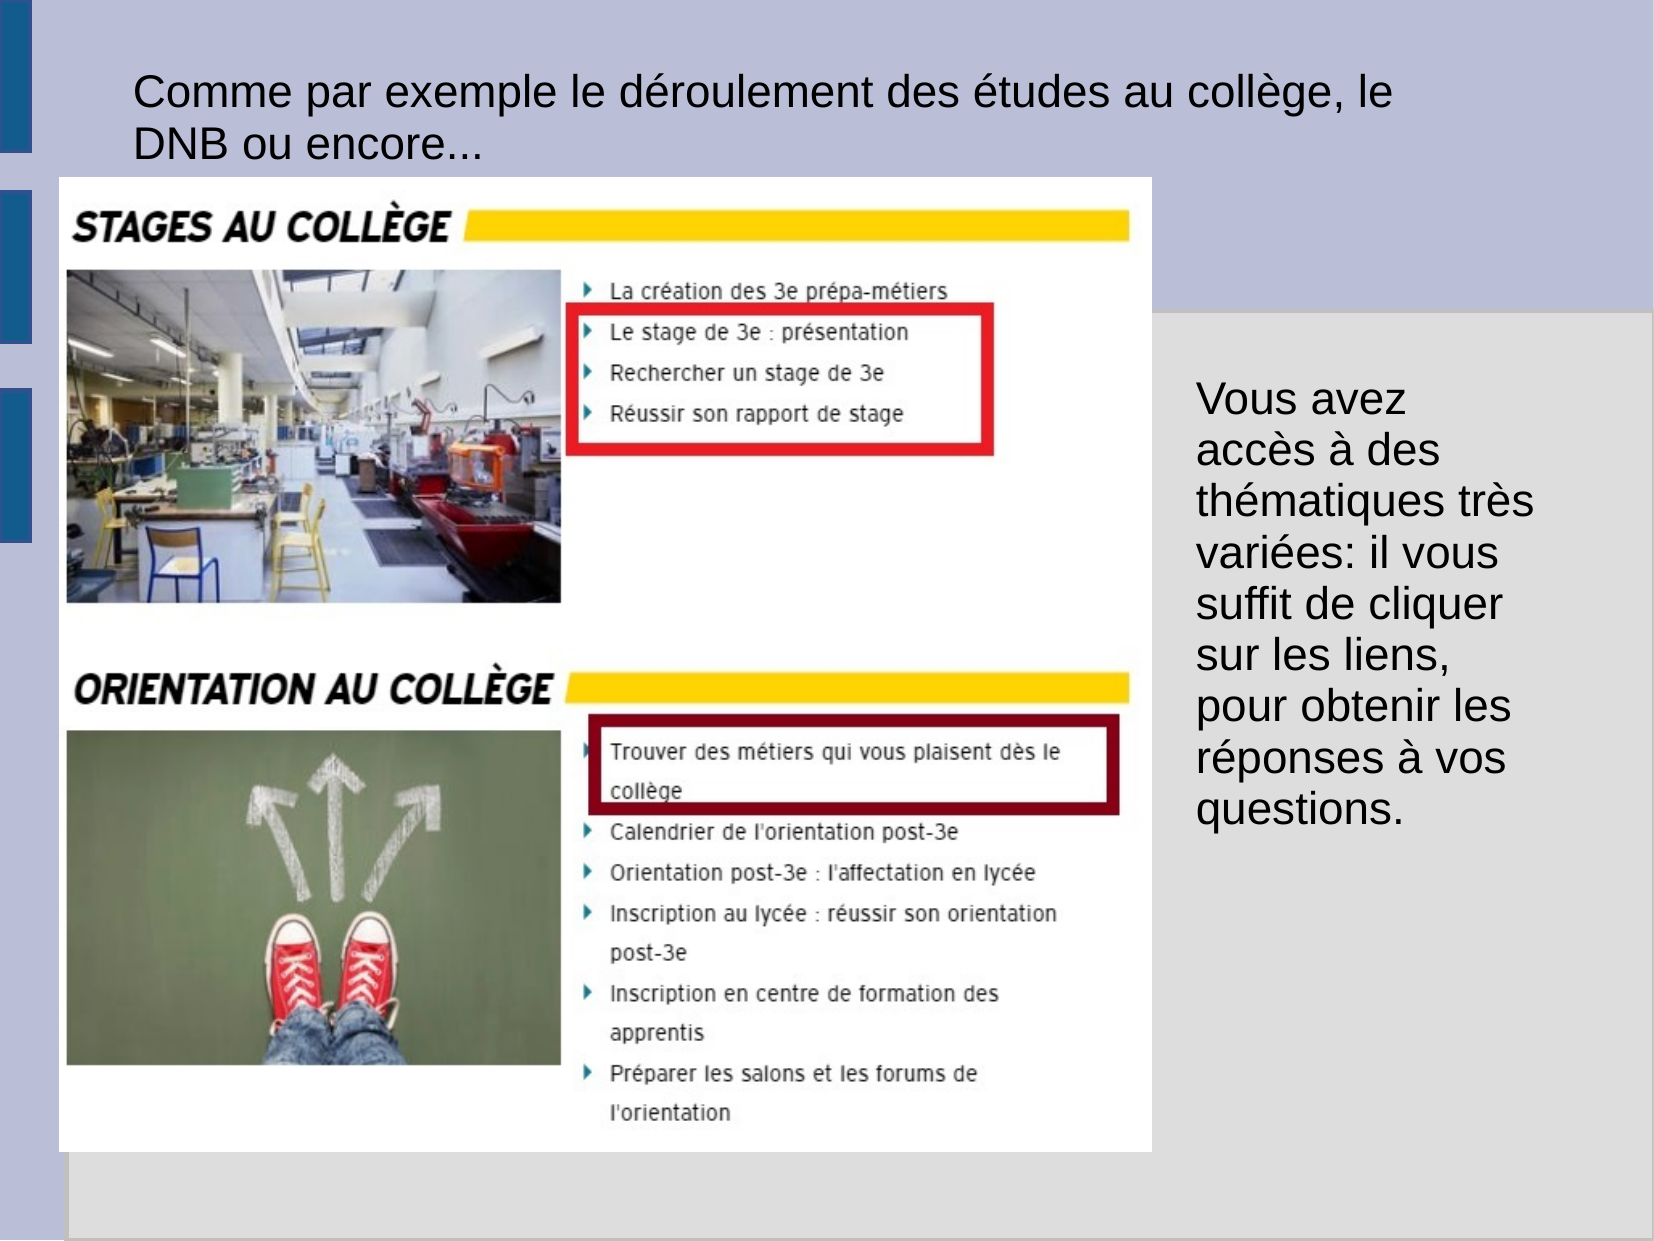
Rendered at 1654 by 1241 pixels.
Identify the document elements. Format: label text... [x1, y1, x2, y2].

picture [59, 177, 1152, 1152]
text_box Vous avez accès à des thématiques très variées: il vous suffit de cliquer sur les liens, pour obtenir les réponses à vos questions. [1181, 365, 1565, 840]
text_box Comme par exemple le déroulement des études au collège, le DNB ou encore... [118, 59, 1477, 176]
